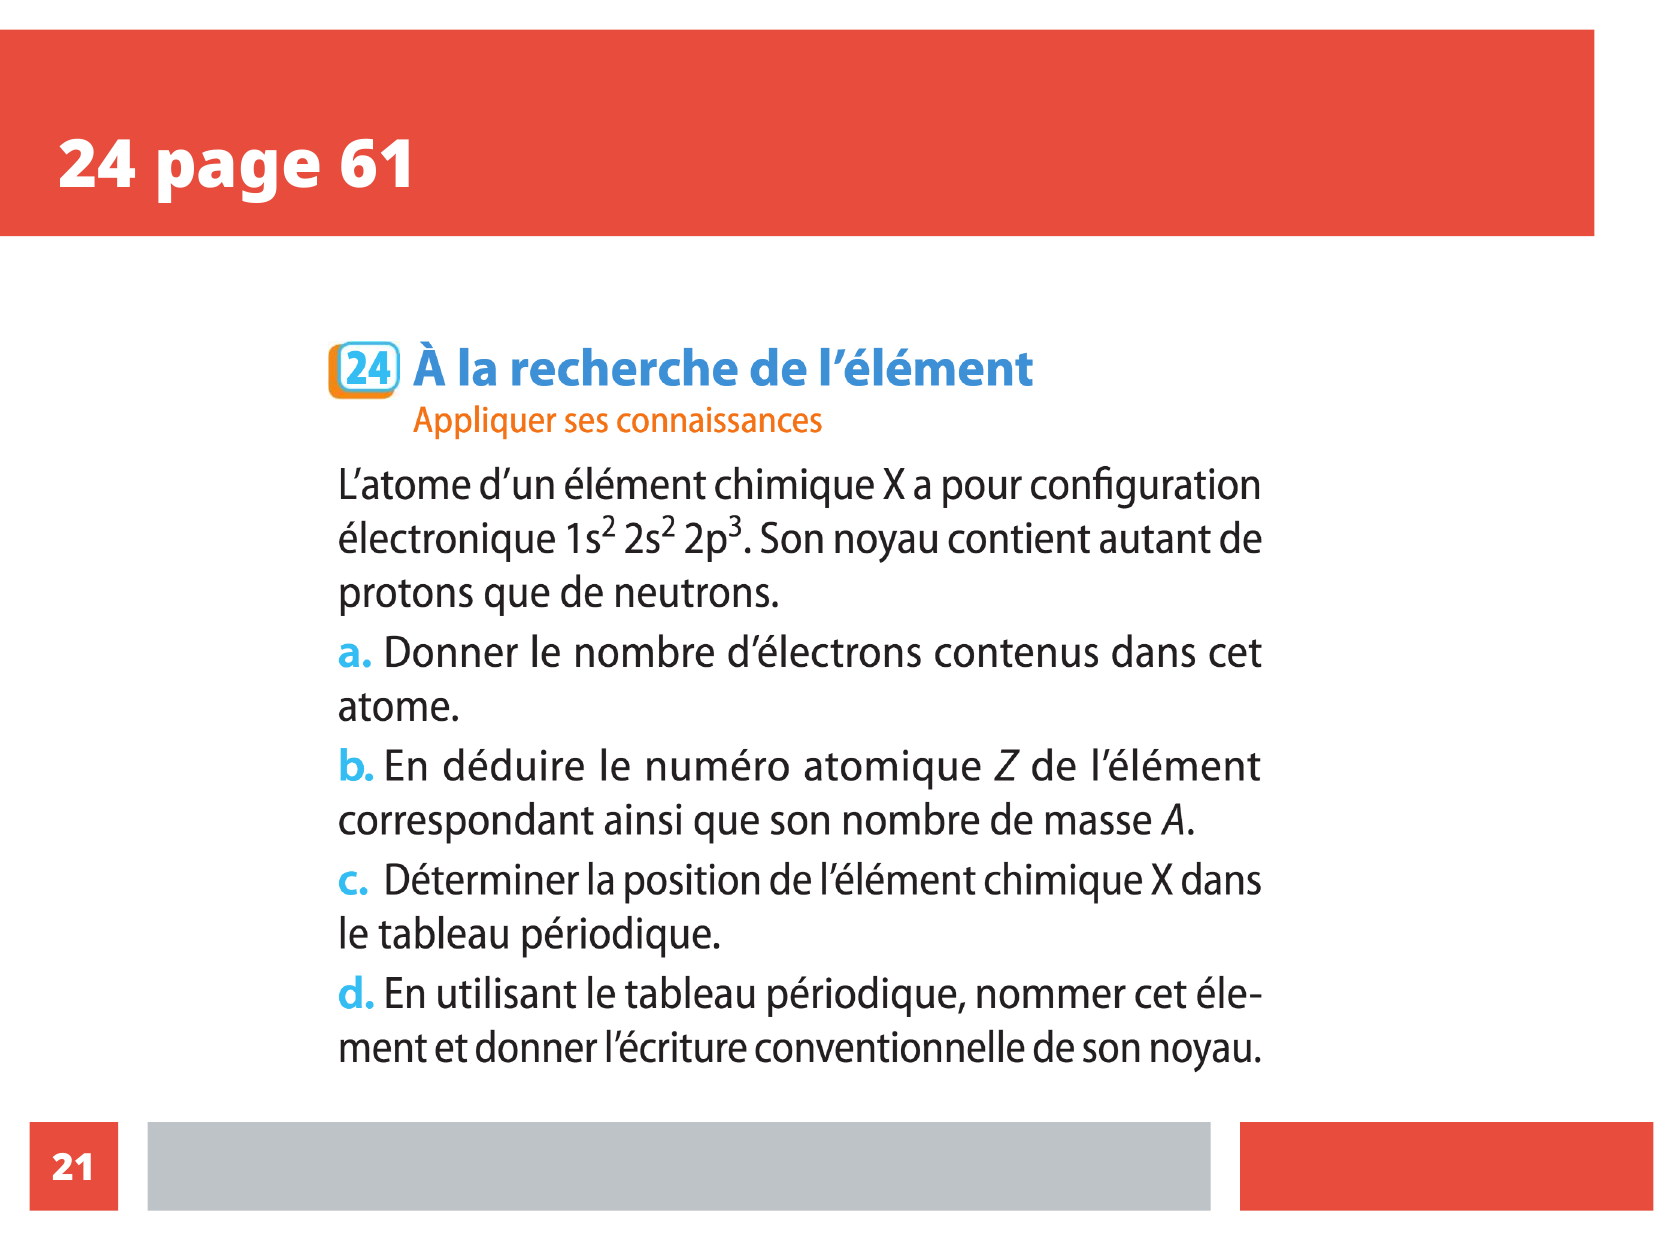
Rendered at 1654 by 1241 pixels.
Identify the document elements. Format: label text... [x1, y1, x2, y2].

picture [321, 324, 1303, 1093]
title 24 page 61 [59, 59, 1595, 207]
